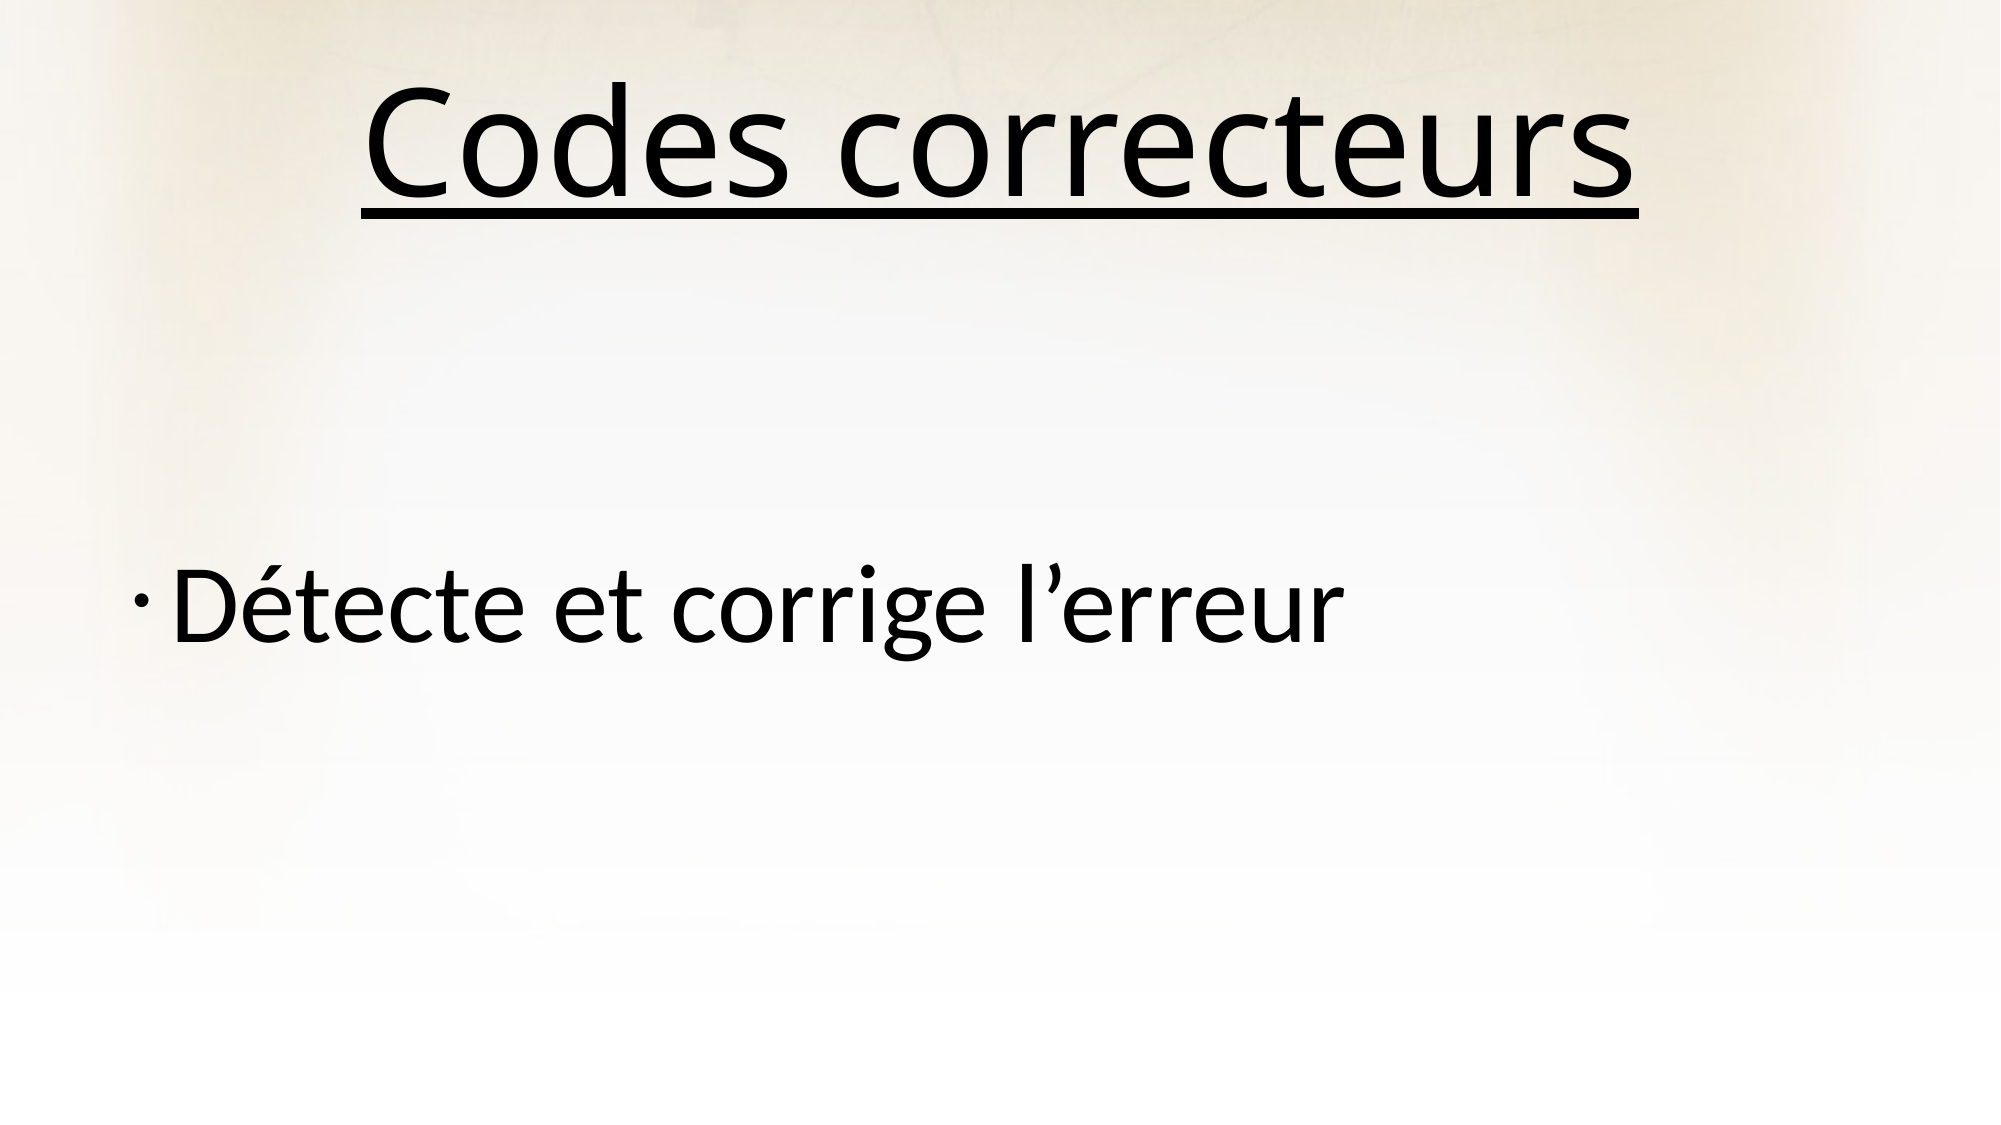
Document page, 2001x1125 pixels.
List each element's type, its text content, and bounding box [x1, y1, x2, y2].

picture [0, 0, 2000, 1072]
list Détecte et corrige l’erreur [118, 538, 1844, 1125]
title Codes correcteurs [137, 59, 1863, 278]
